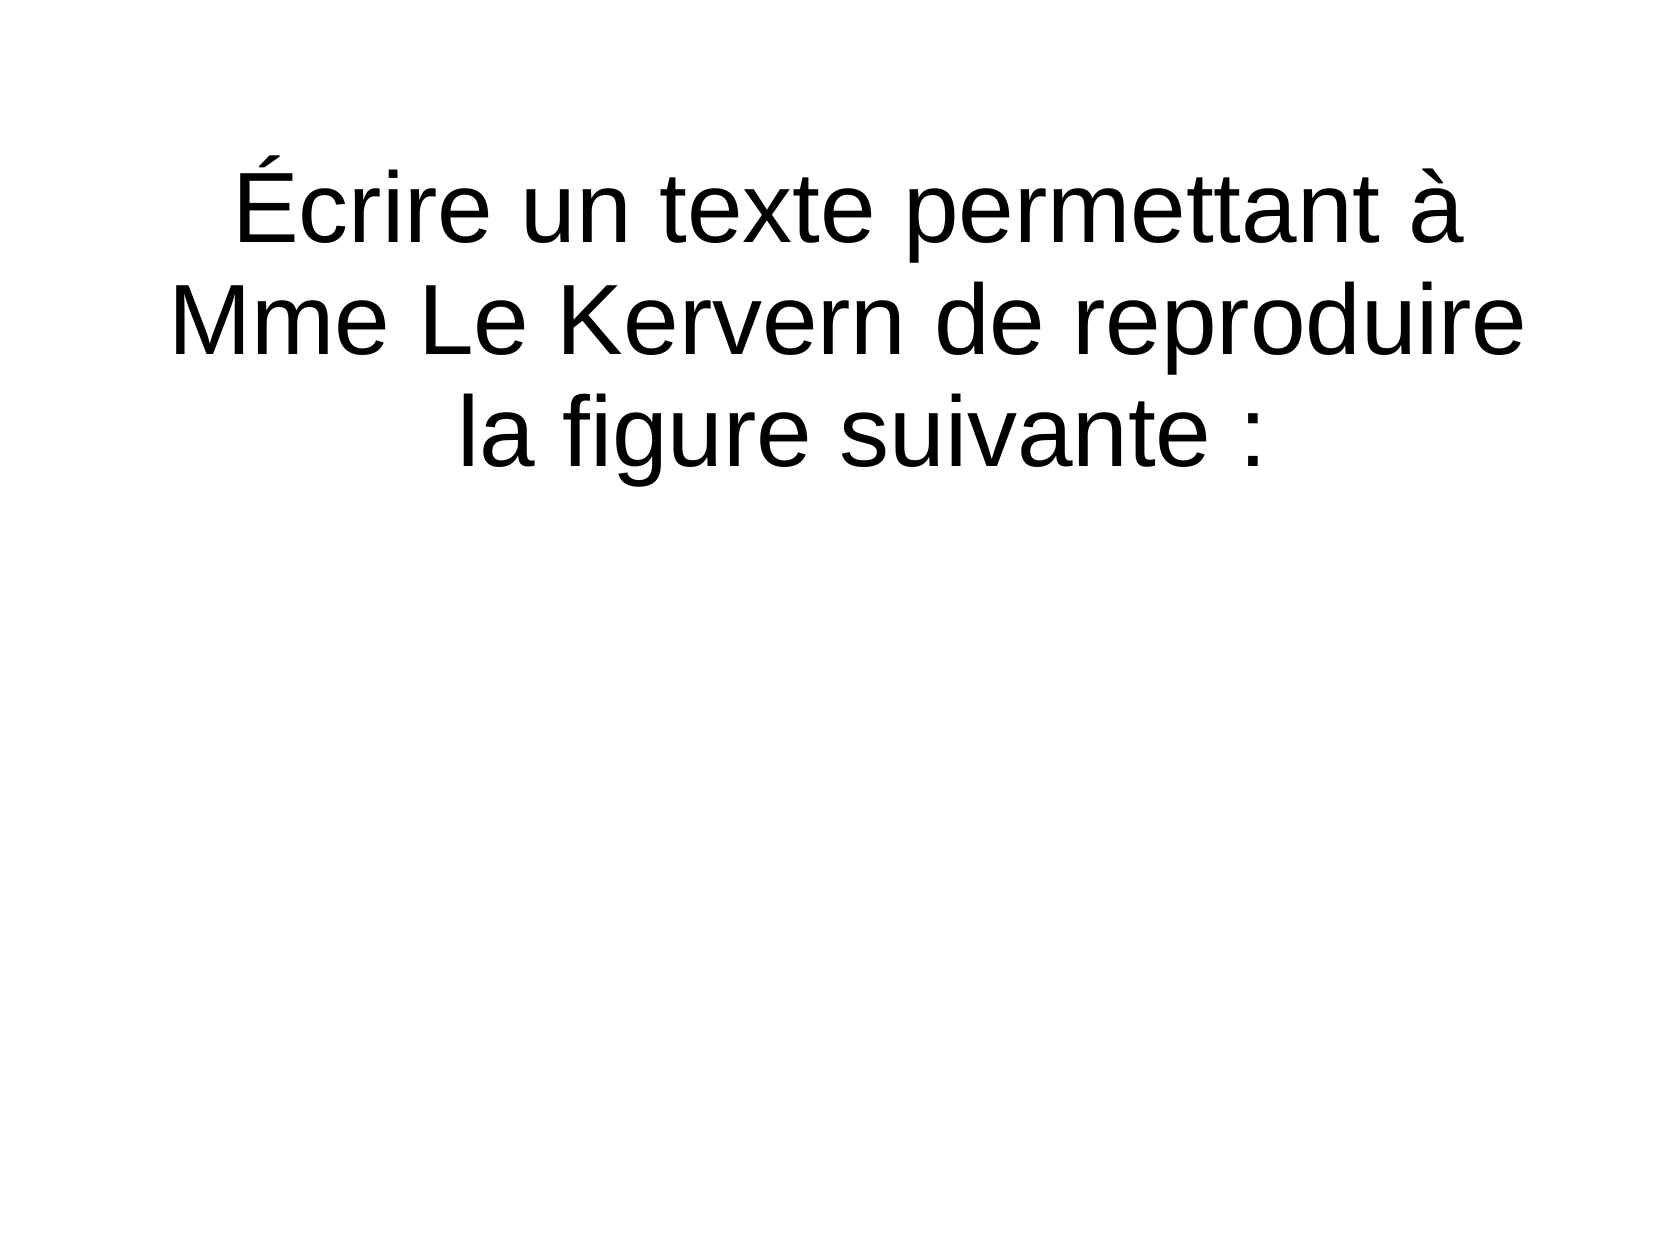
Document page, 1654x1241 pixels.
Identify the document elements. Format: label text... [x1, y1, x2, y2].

subtitle Écrire un texte permettant à Mme Le Kervern de reproduire la figure suivante : [118, 37, 1607, 603]
